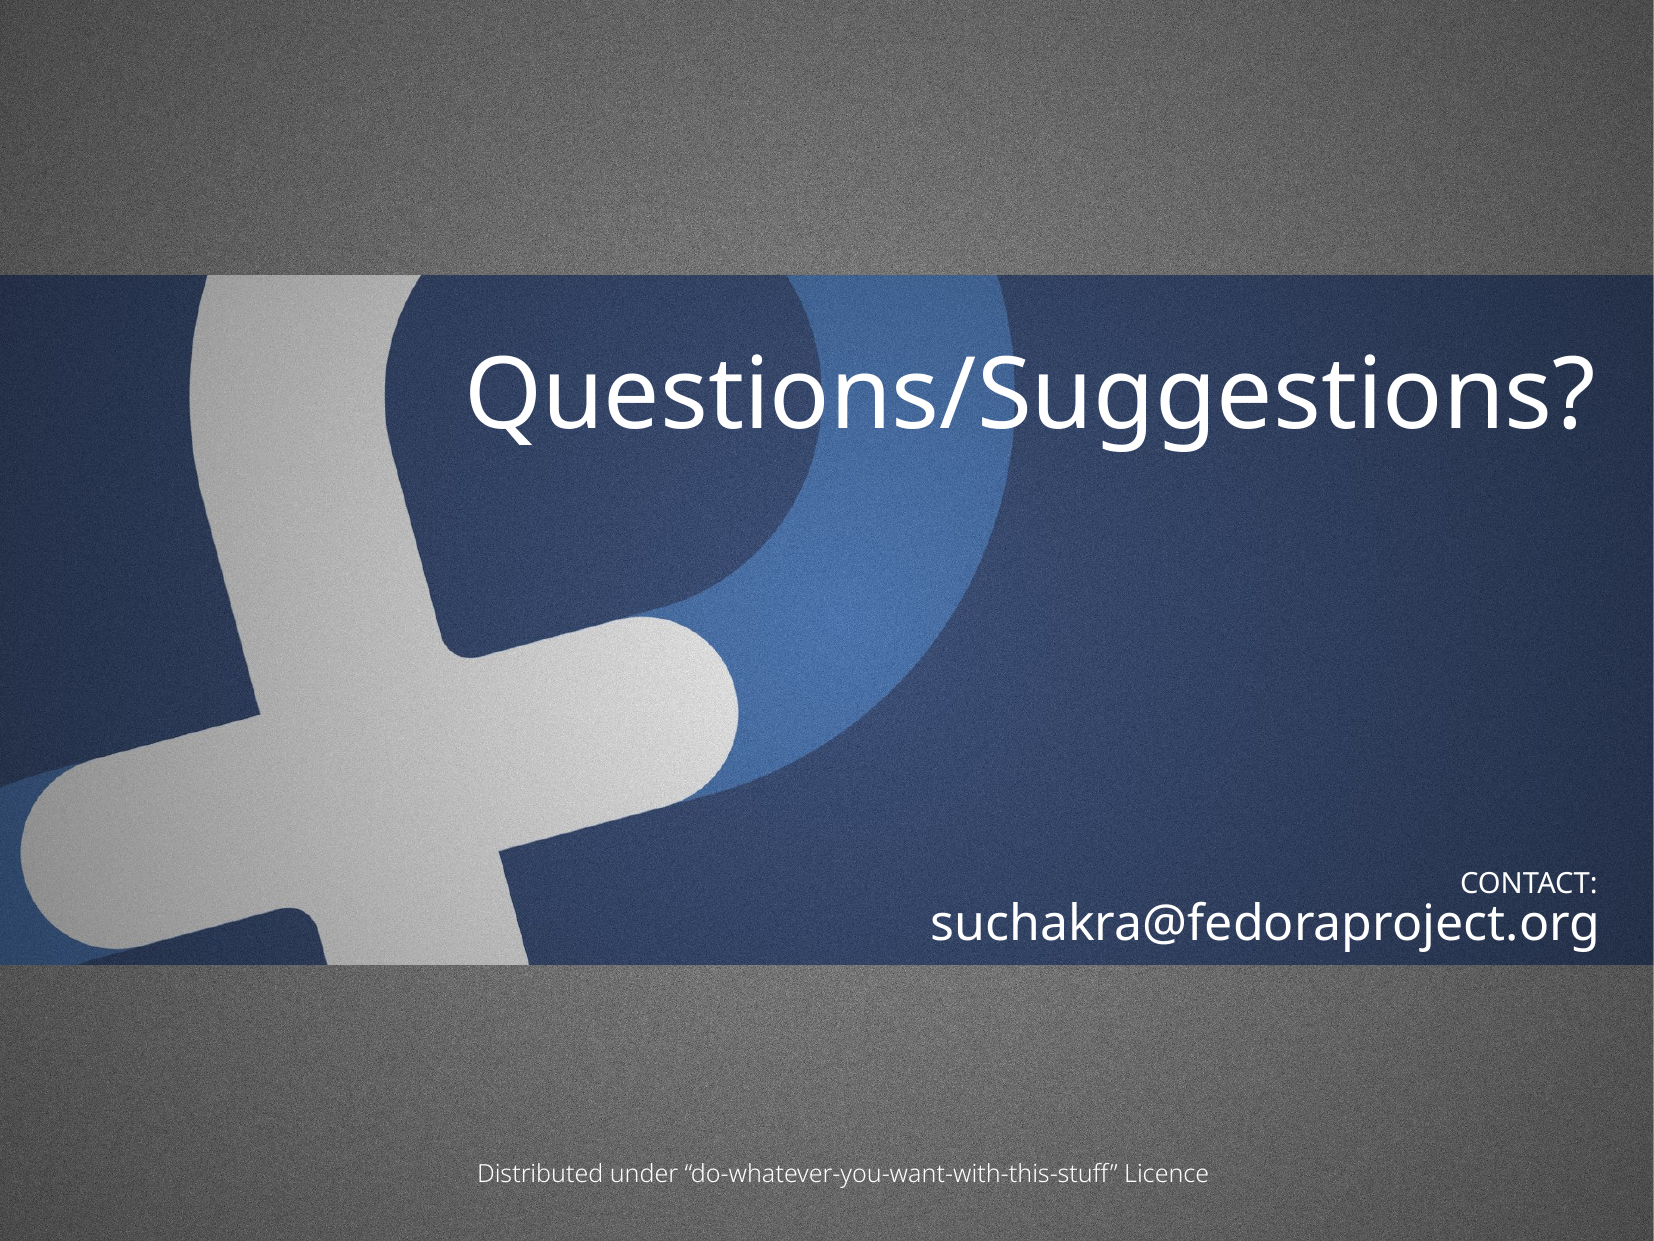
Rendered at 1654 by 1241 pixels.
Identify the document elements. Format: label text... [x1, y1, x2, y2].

picture [0, 0, 1654, 1241]
text_box CONTACT: [77, 854, 1613, 903]
text_box suchakra@fedoraproject.org [80, 879, 1616, 951]
title Questions/Suggestions? [22, 333, 1598, 446]
text_box Distributed under “do-whatever-you-want-with-this-stuff” Licence [75, 1126, 1613, 1197]
